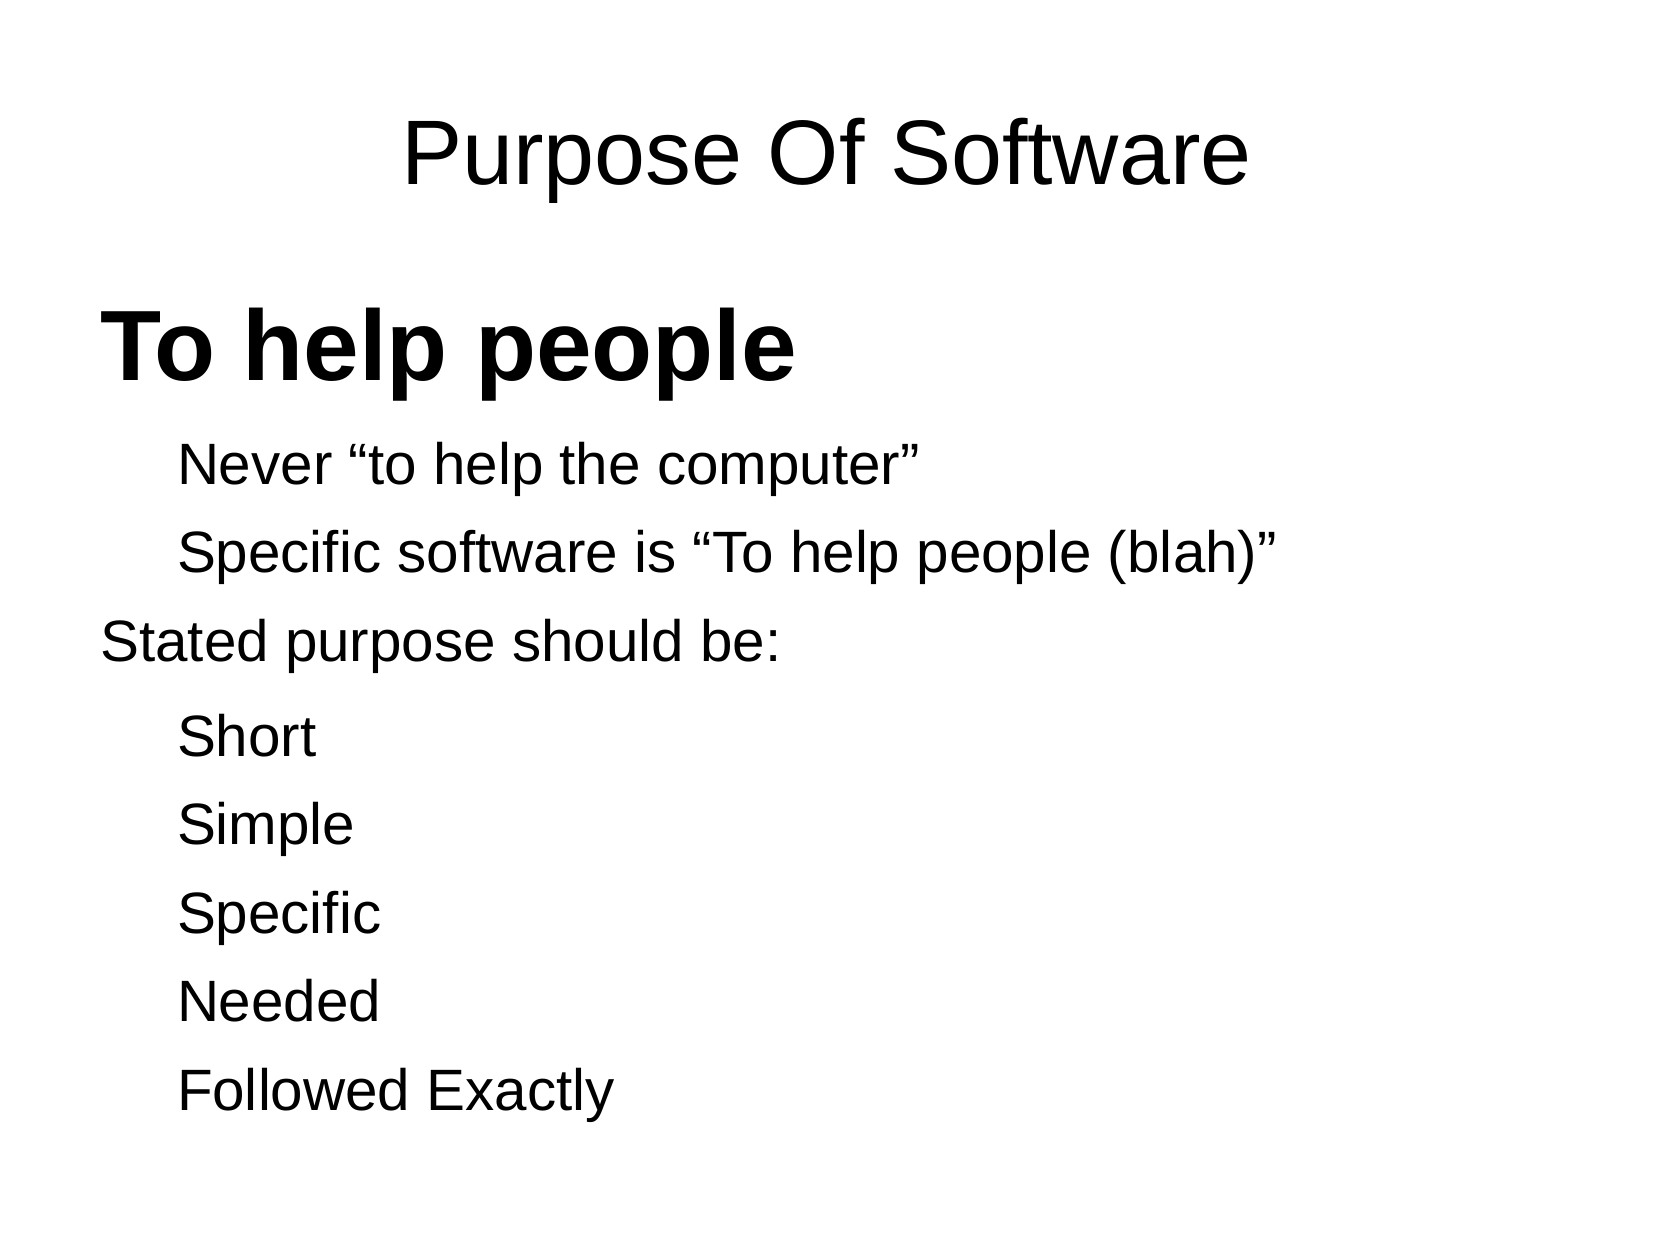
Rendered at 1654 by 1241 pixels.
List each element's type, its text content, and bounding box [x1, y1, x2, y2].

title Purpose Of Software [82, 56, 1571, 250]
list To help people Never “to help the computer” Specific software is “To help people (blah)” Stated purpose should be: Short Simple Specific Needed Followed Exactly [82, 290, 1571, 1123]
